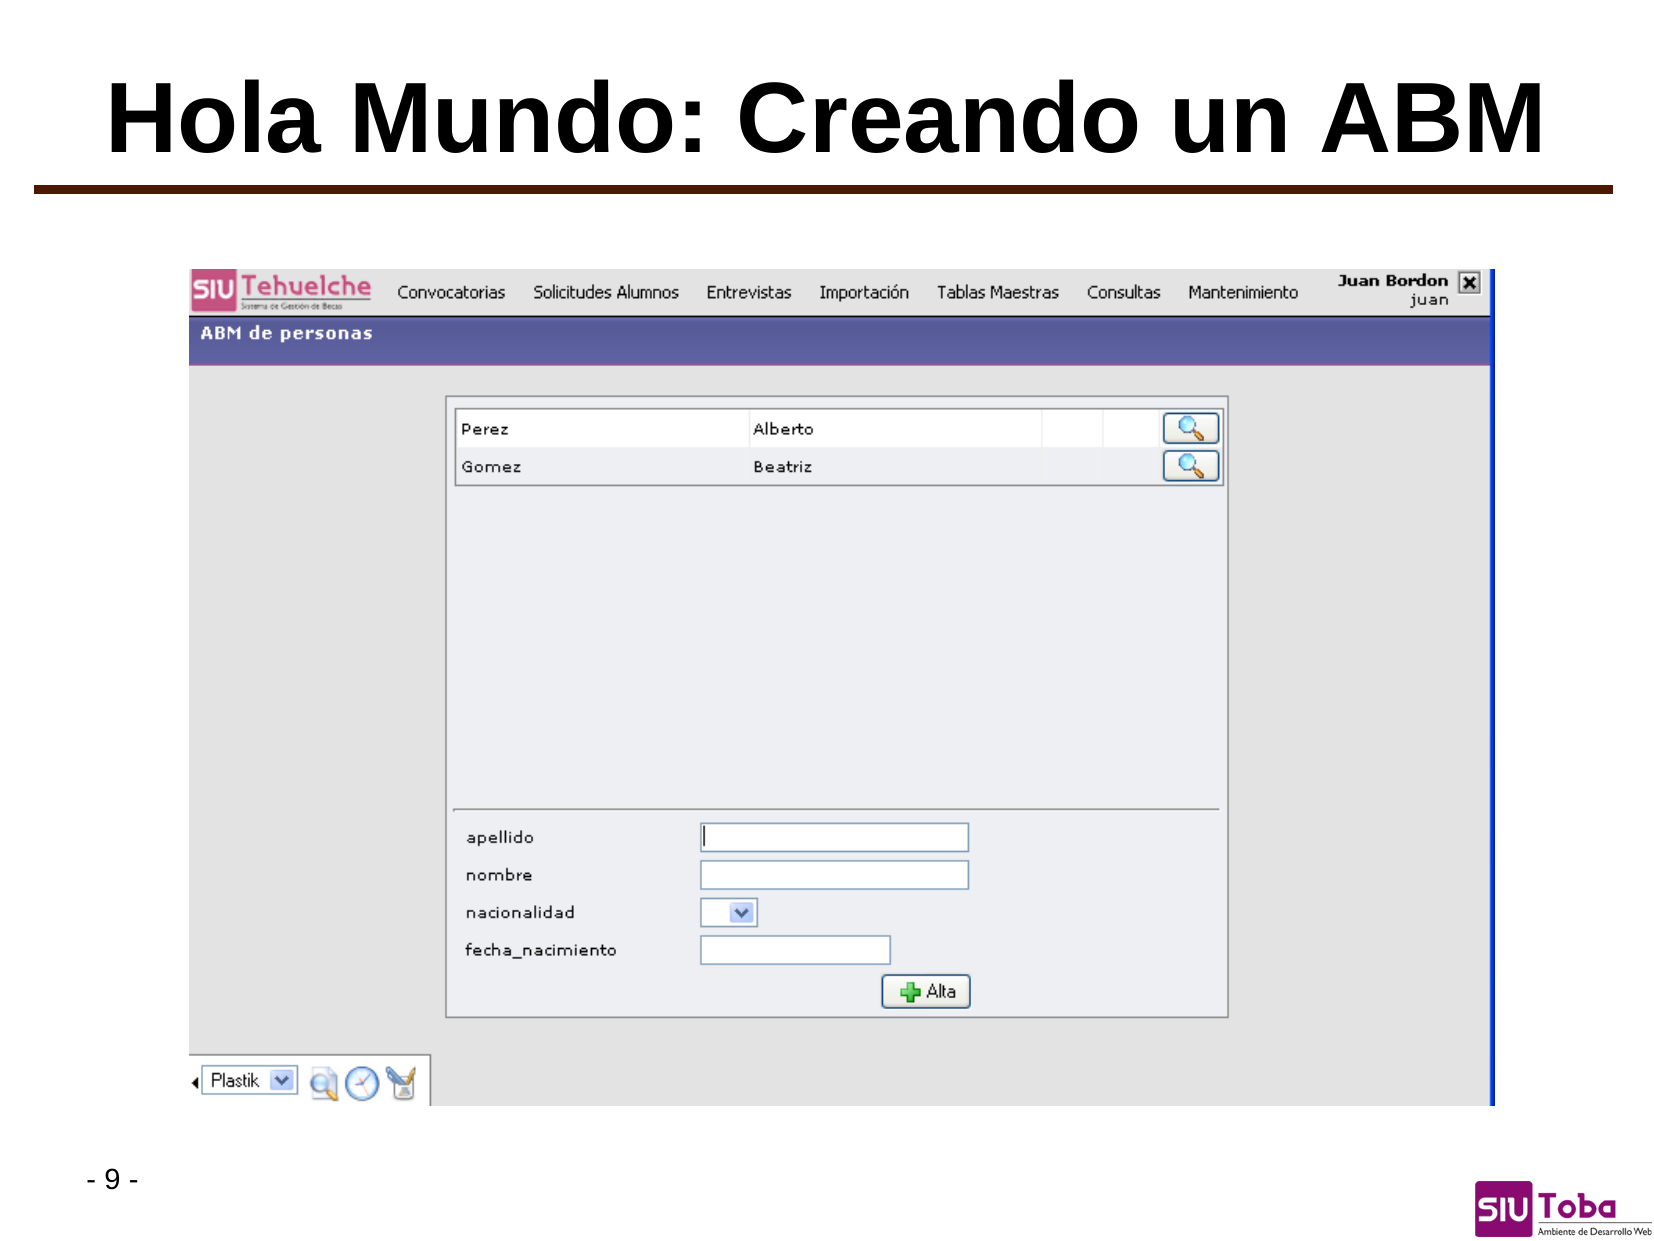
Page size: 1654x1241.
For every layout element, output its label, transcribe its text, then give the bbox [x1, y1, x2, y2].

title Hola Mundo: Creando un ABM [58, 47, 1594, 188]
picture [1475, 1181, 1652, 1237]
picture [189, 269, 1495, 1106]
